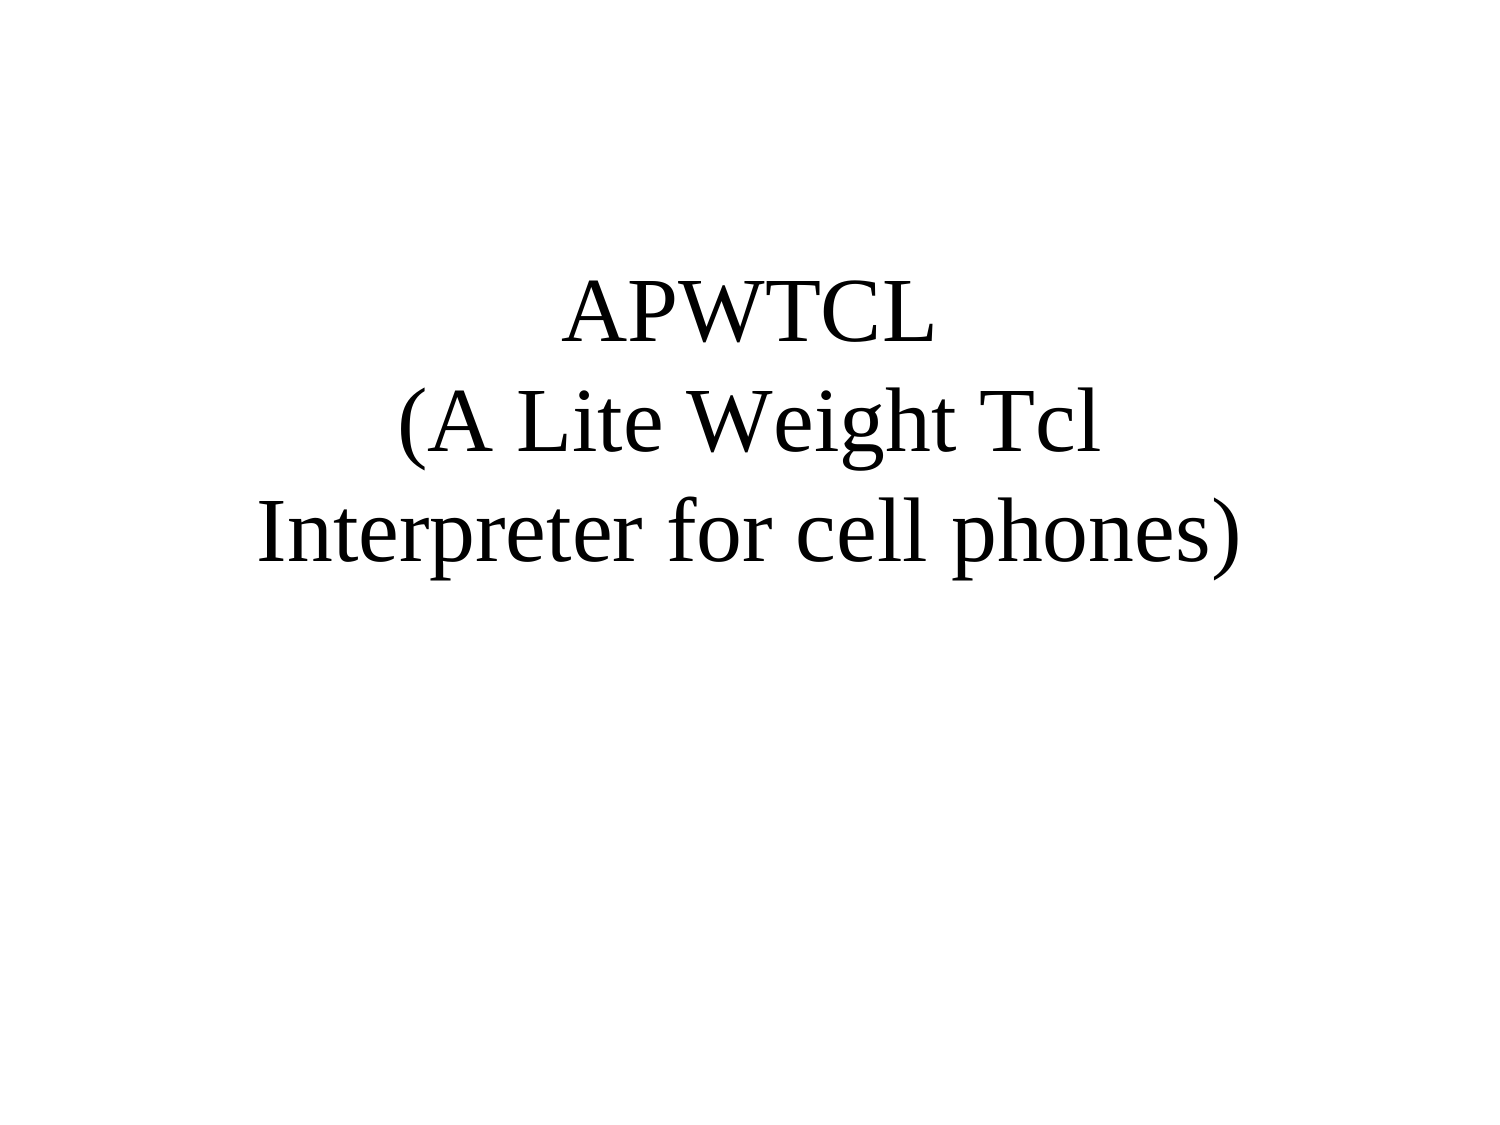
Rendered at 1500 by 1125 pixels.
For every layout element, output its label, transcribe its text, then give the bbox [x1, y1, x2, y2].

text_box APWTCL (A Lite Weight Tcl Interpreter for cell phones) [112, 349, 1388, 591]
